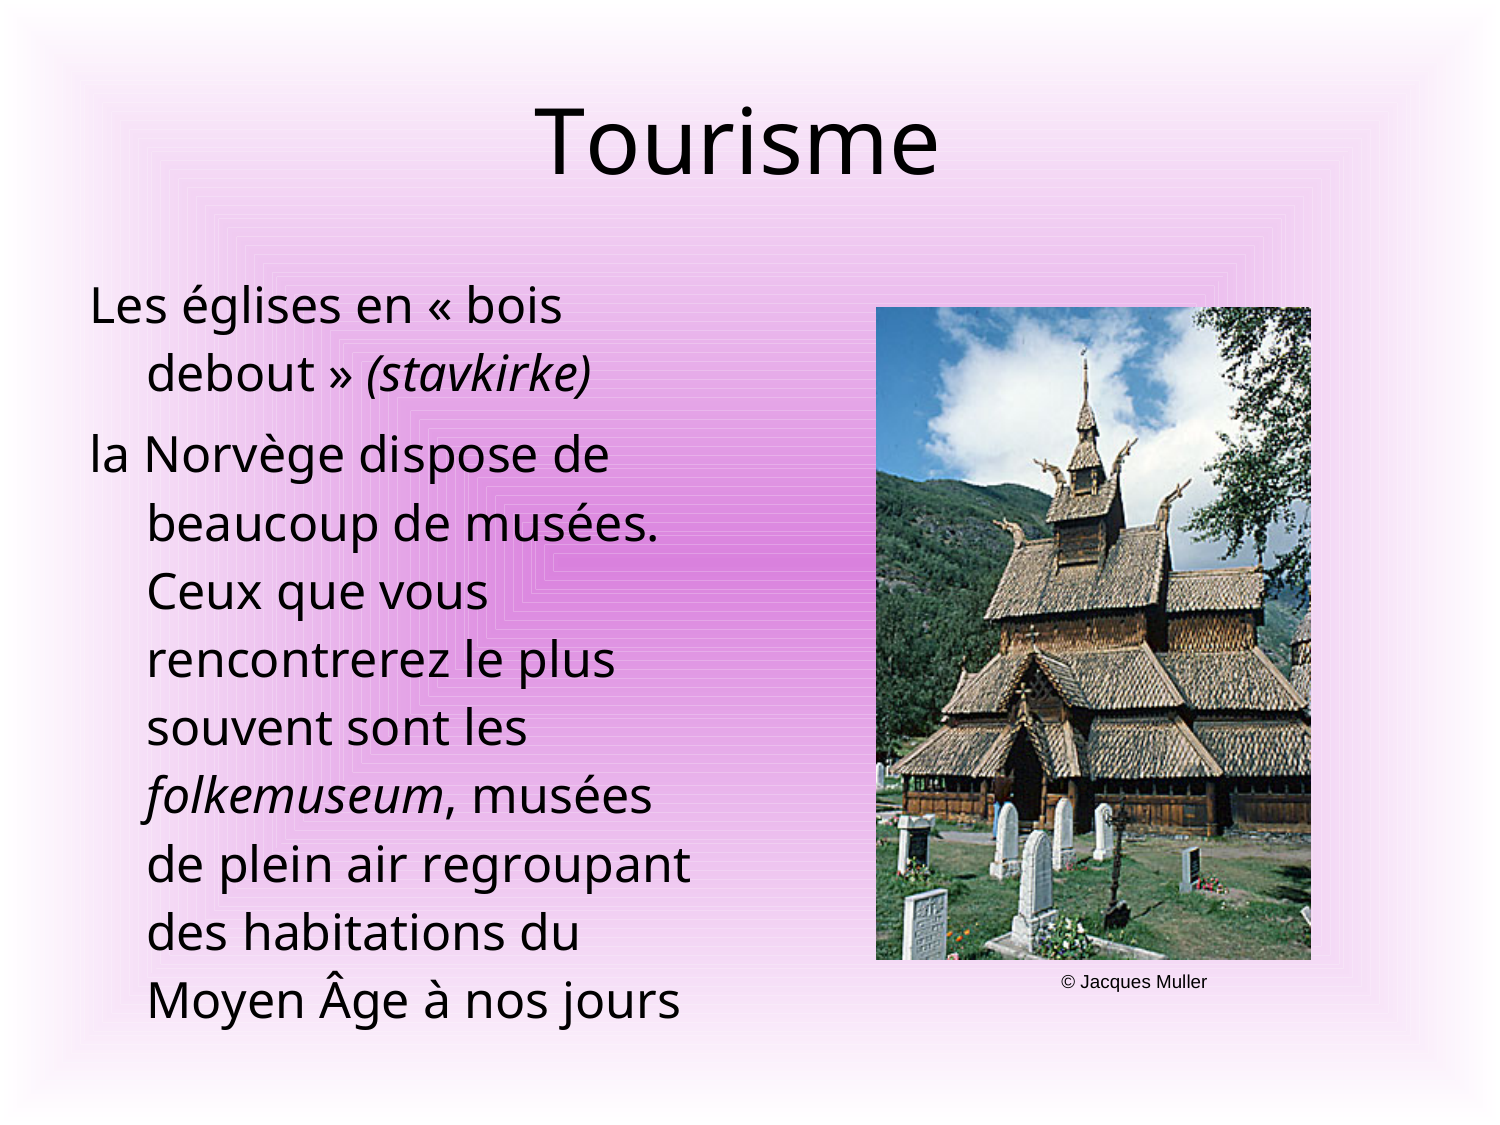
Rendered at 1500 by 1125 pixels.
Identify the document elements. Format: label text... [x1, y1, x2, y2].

text_box © Jacques Muller [1046, 964, 1223, 1001]
list Les églises en « bois debout » (stavkirke) la Norvège dispose de beaucoup de musées. Ceux que vous rencontrerez le plus souvent sont les folkemuseum, musées de plein air regroupant des habitations du Moyen Âge à nos jours [75, 262, 738, 1006]
title Tourisme [75, 45, 1426, 233]
picture [876, 307, 1311, 960]
